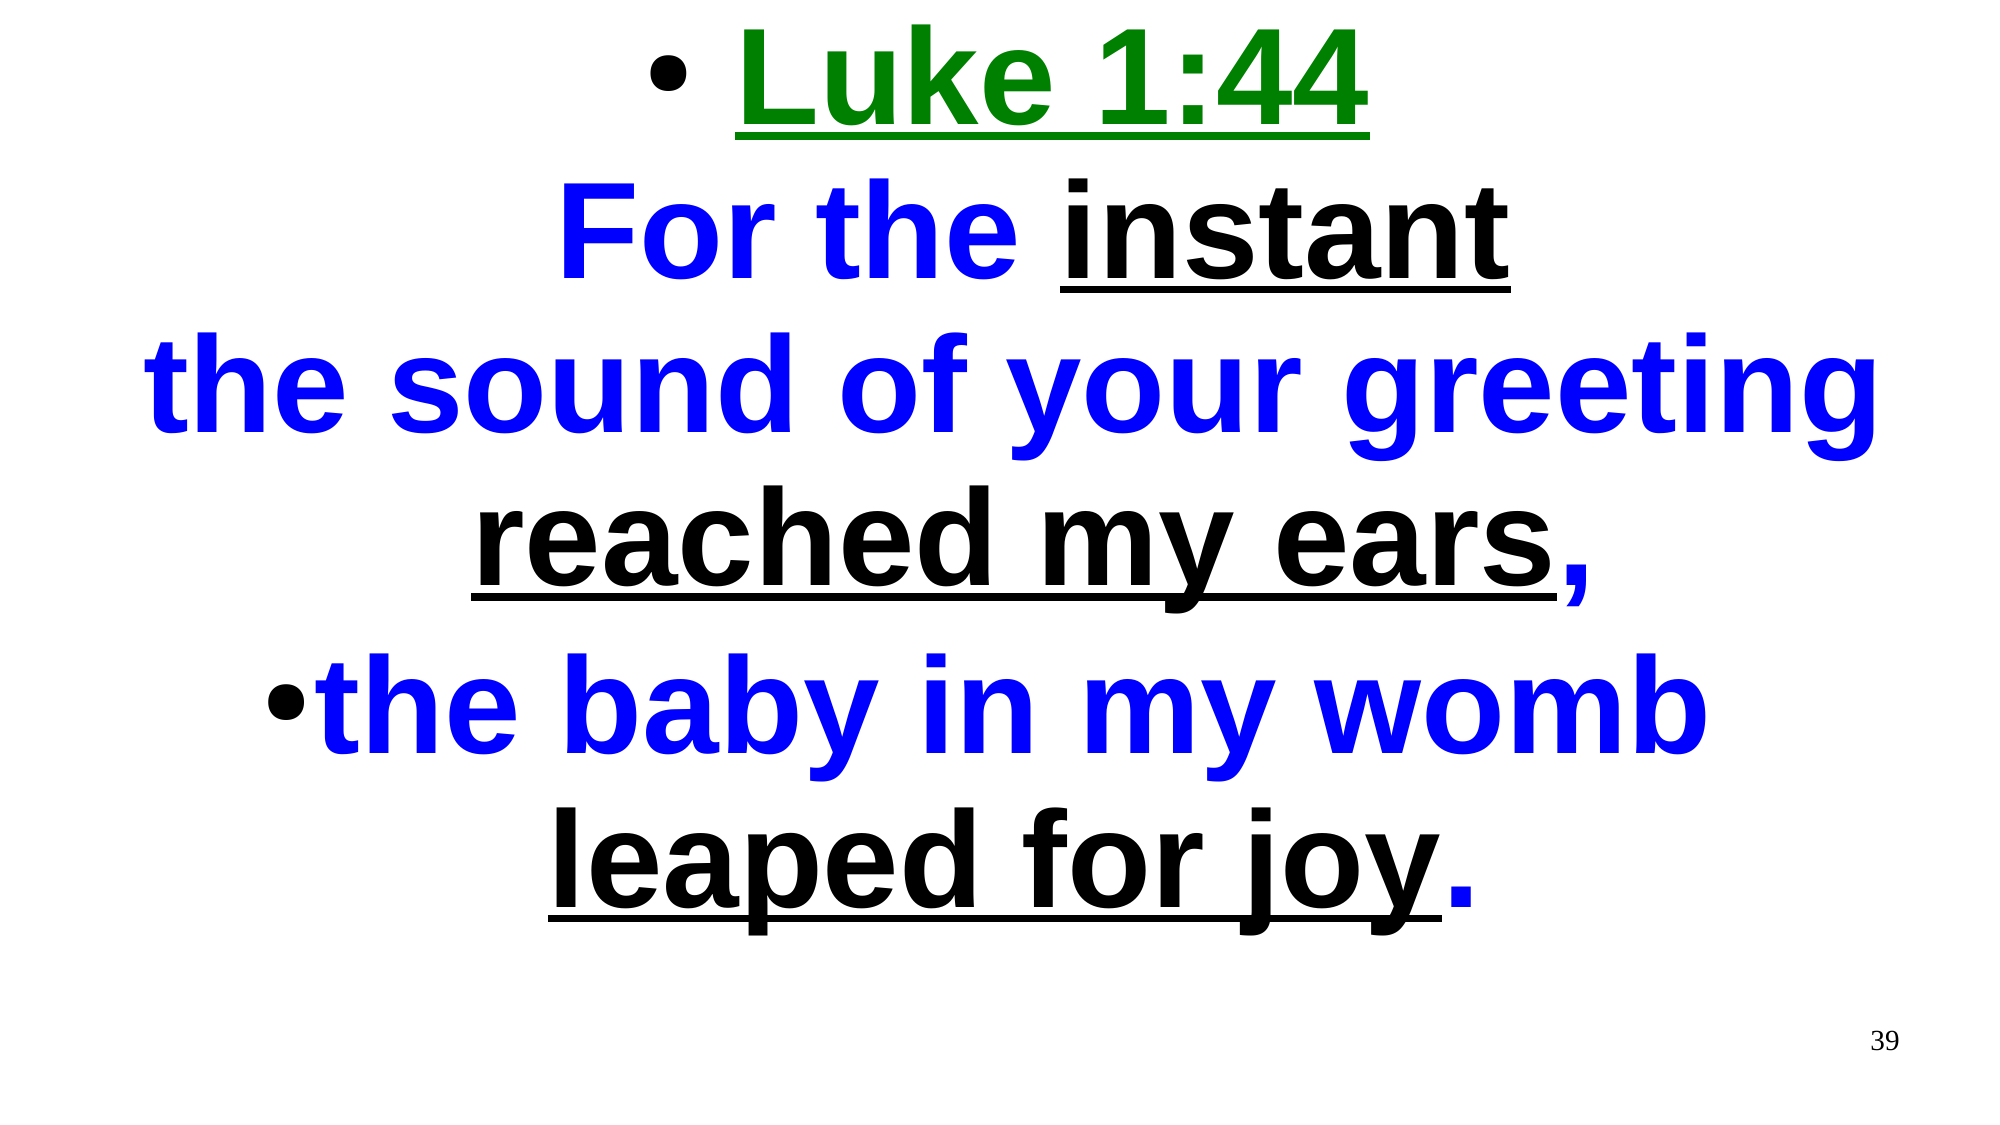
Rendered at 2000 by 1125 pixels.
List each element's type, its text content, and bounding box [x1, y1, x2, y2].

list Luke 1:44 For the instant the sound of your greeting reached my ears, the baby in my womb leaped for joy. [0, 0, 1996, 1123]
